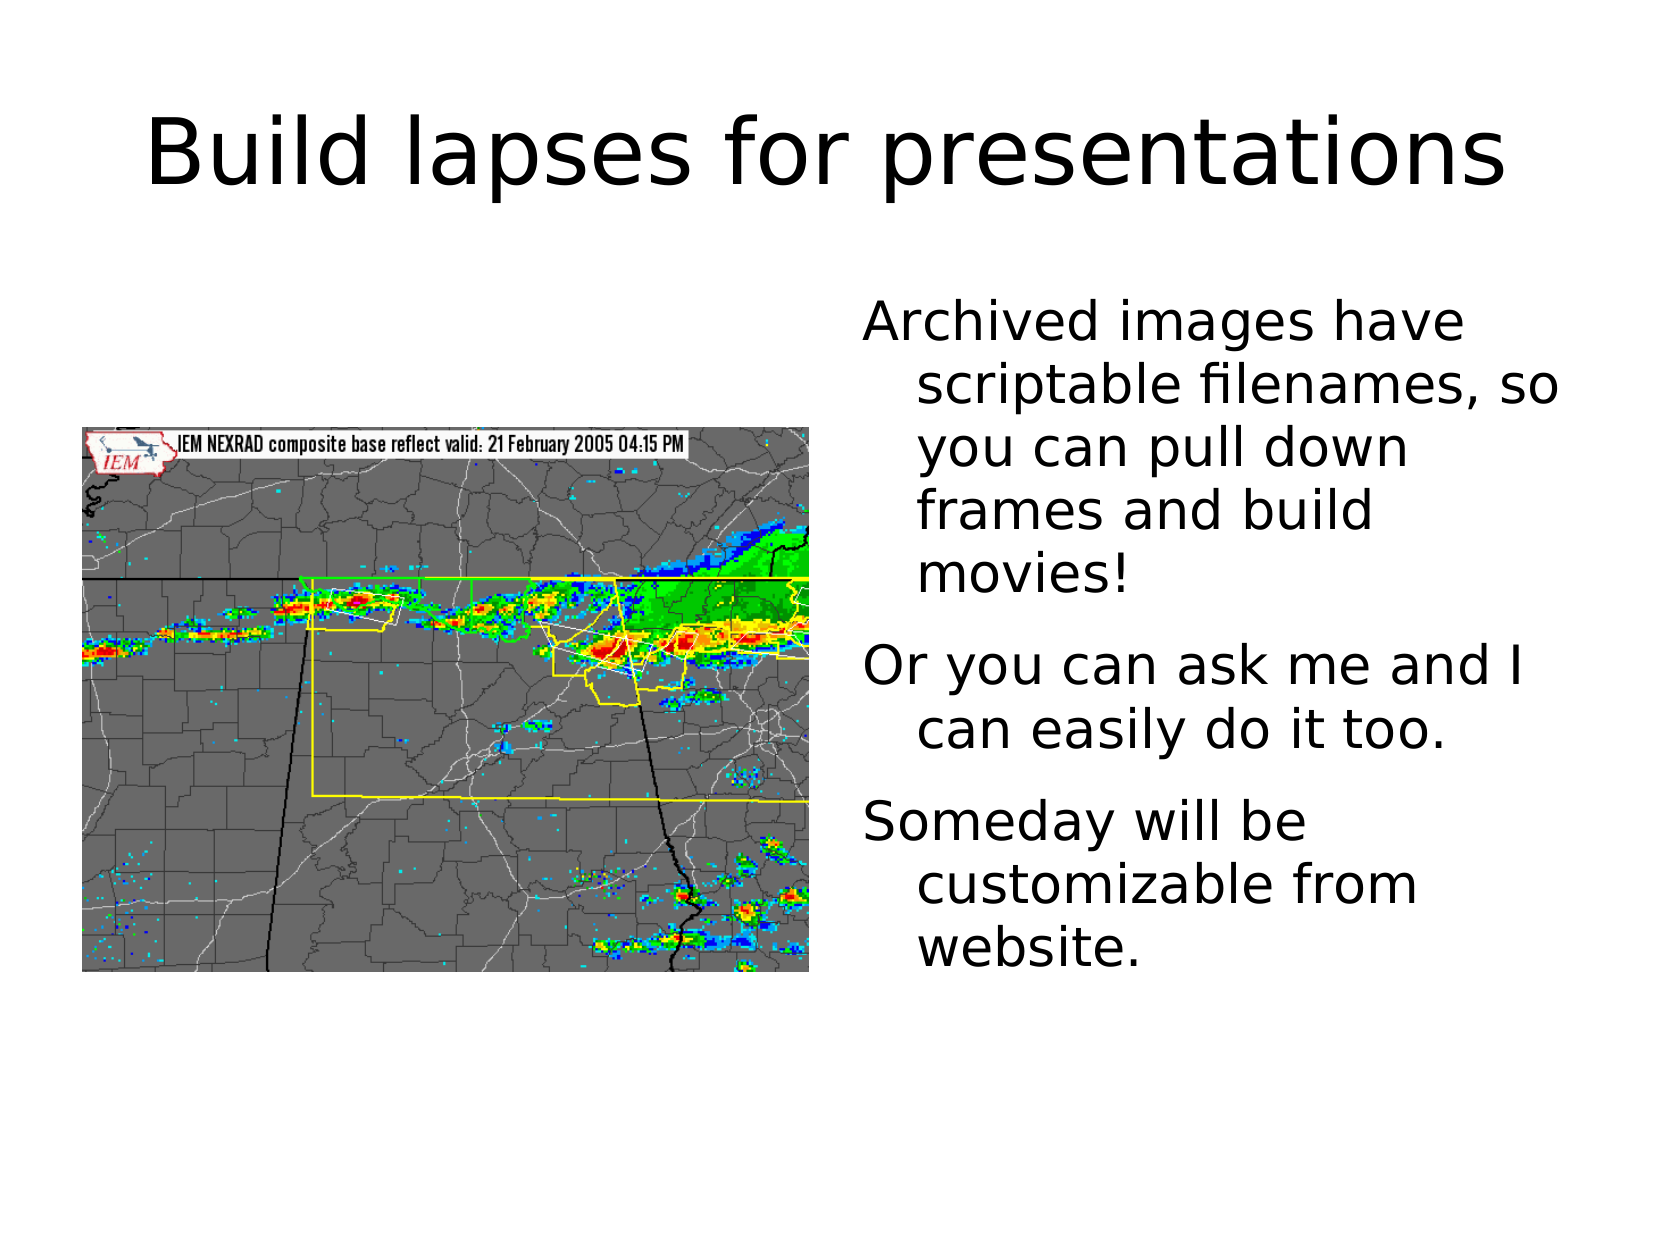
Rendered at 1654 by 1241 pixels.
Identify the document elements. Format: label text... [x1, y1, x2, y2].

title Build lapses for presentations [82, 49, 1571, 257]
picture [82, 427, 809, 972]
list Archived images have scriptable filenames, so you can pull down frames and build movies! Or you can ask me and I can easily do it too. Someday will be customizable from website. [845, 290, 1572, 1109]
